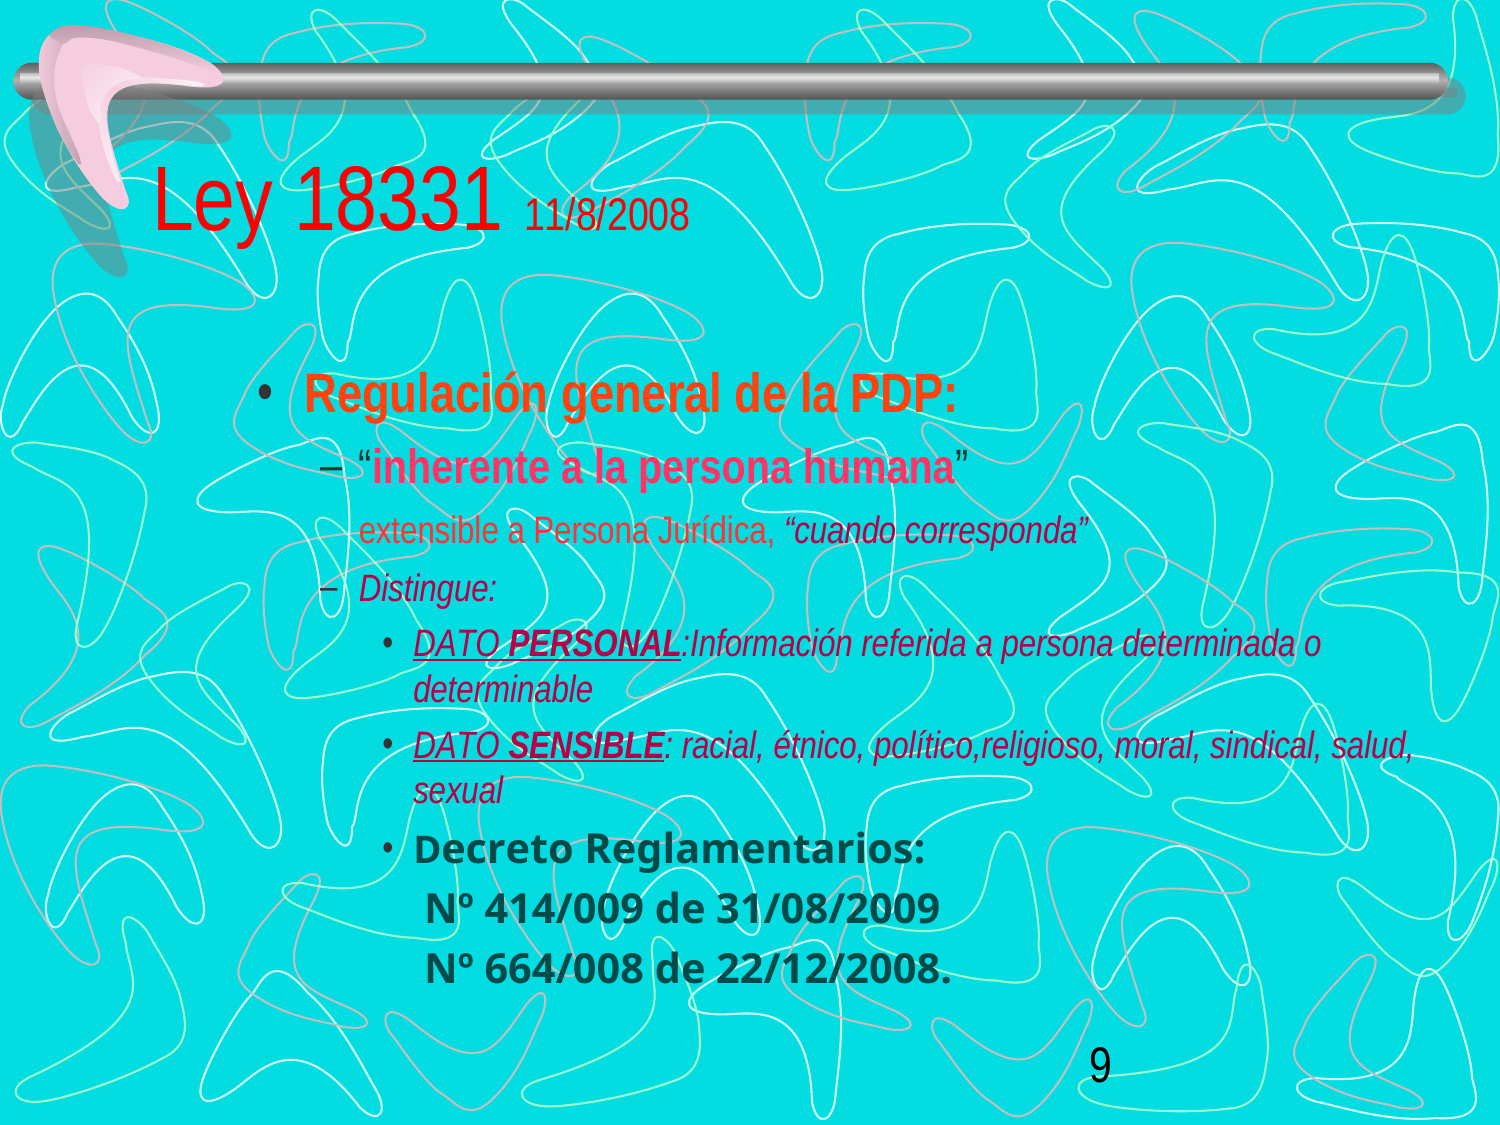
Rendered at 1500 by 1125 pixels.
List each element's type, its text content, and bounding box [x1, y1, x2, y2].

list Regulación general de la PDP: “inherente a la persona humana” extensible a Persona Jurídica, “cuando corresponda” Distingue: DATO PERSONAL:Información referida a persona determinada o determinable DATO SENSIBLE: racial, étnico, político,religioso, moral, sindical, salud, sexual Decreto Reglamentarios: Nº 414/009 de 31/08/2009 Nº 664/008 de 22/12/2008. [242, 349, 1453, 1002]
title Ley 18331 11/8/2008 [137, 99, 1388, 288]
